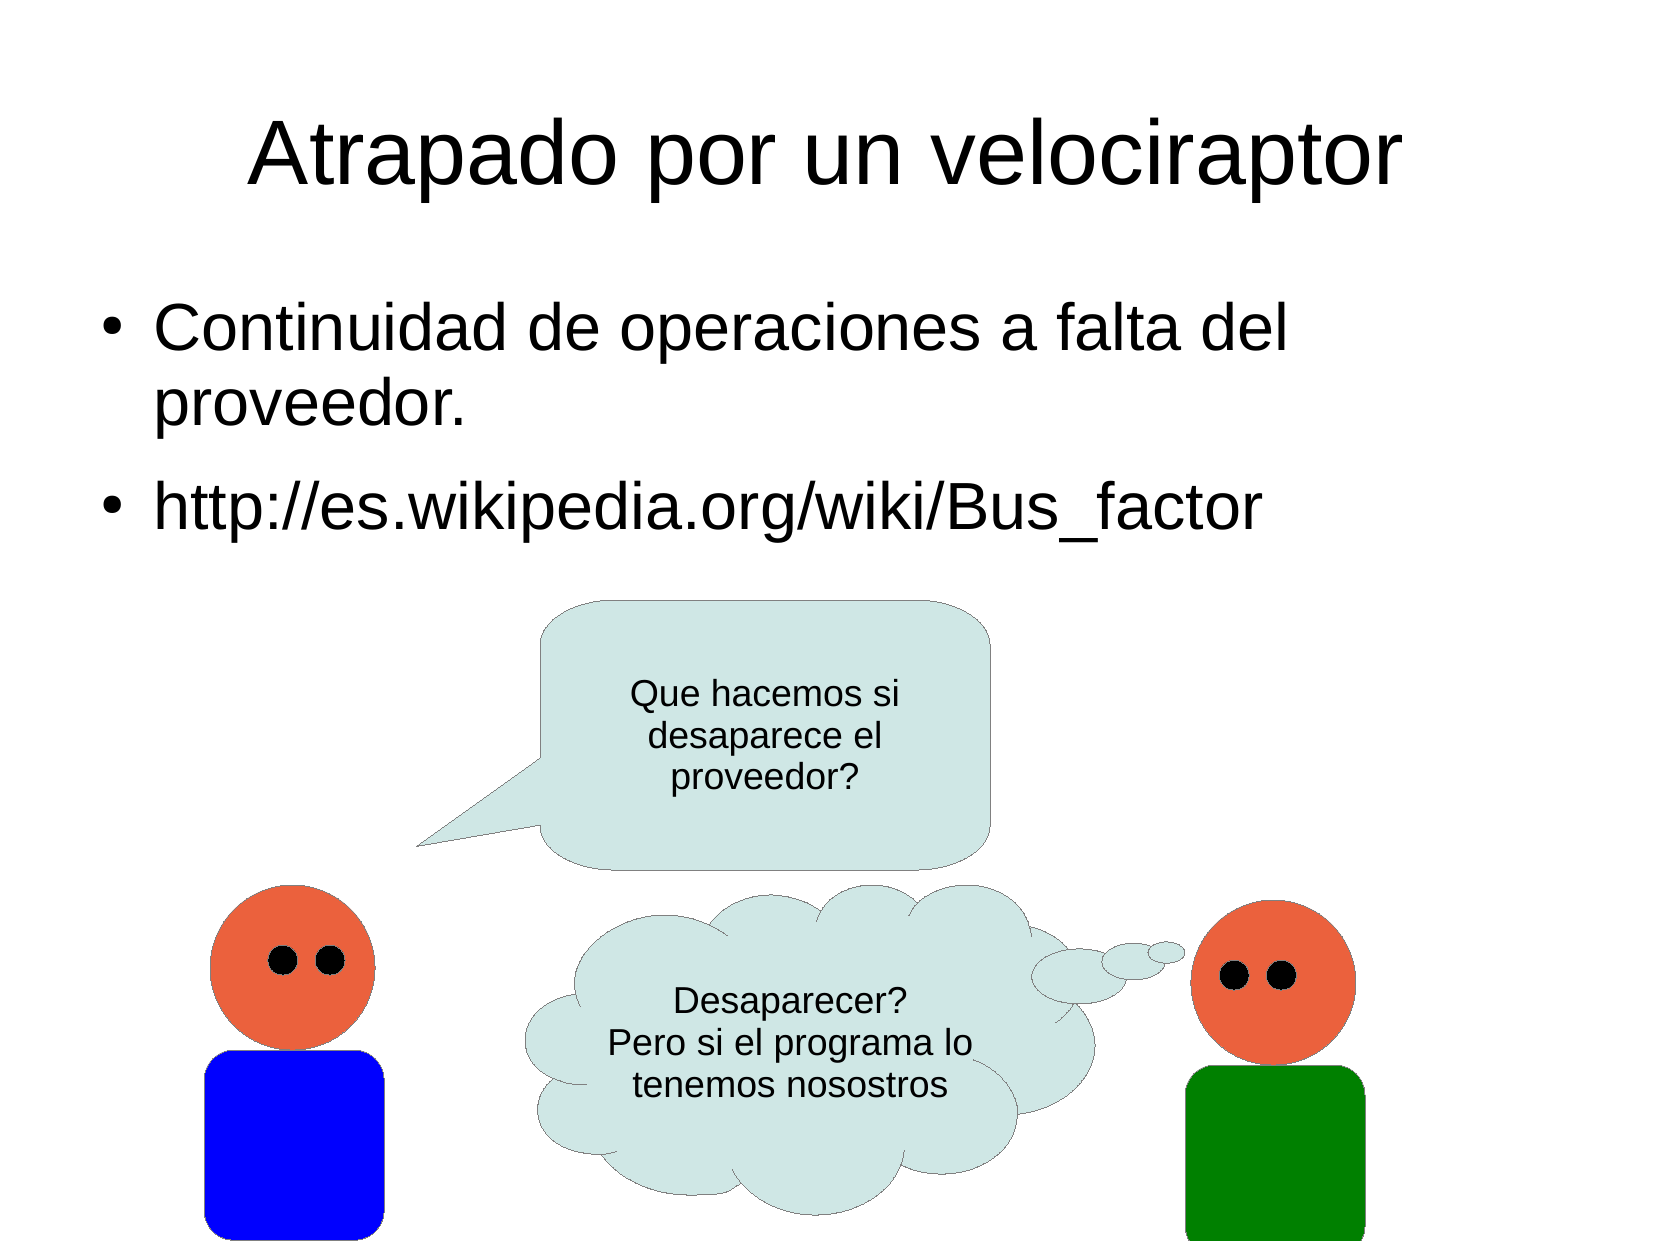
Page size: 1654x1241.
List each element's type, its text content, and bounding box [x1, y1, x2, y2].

text_box [1185, 900, 1366, 1241]
list Continuidad de operaciones a falta del proveedor. http://es.wikipedia.org/wiki/Bus_factor [82, 290, 1571, 571]
title Atrapado por un velociraptor [82, 49, 1571, 257]
text_box Desaparecer? Pero si el programa lo tenemos nosostros [525, 885, 1185, 1216]
text_box [204, 885, 385, 1241]
text_box Que hacemos si desaparece el proveedor? [416, 600, 991, 871]
